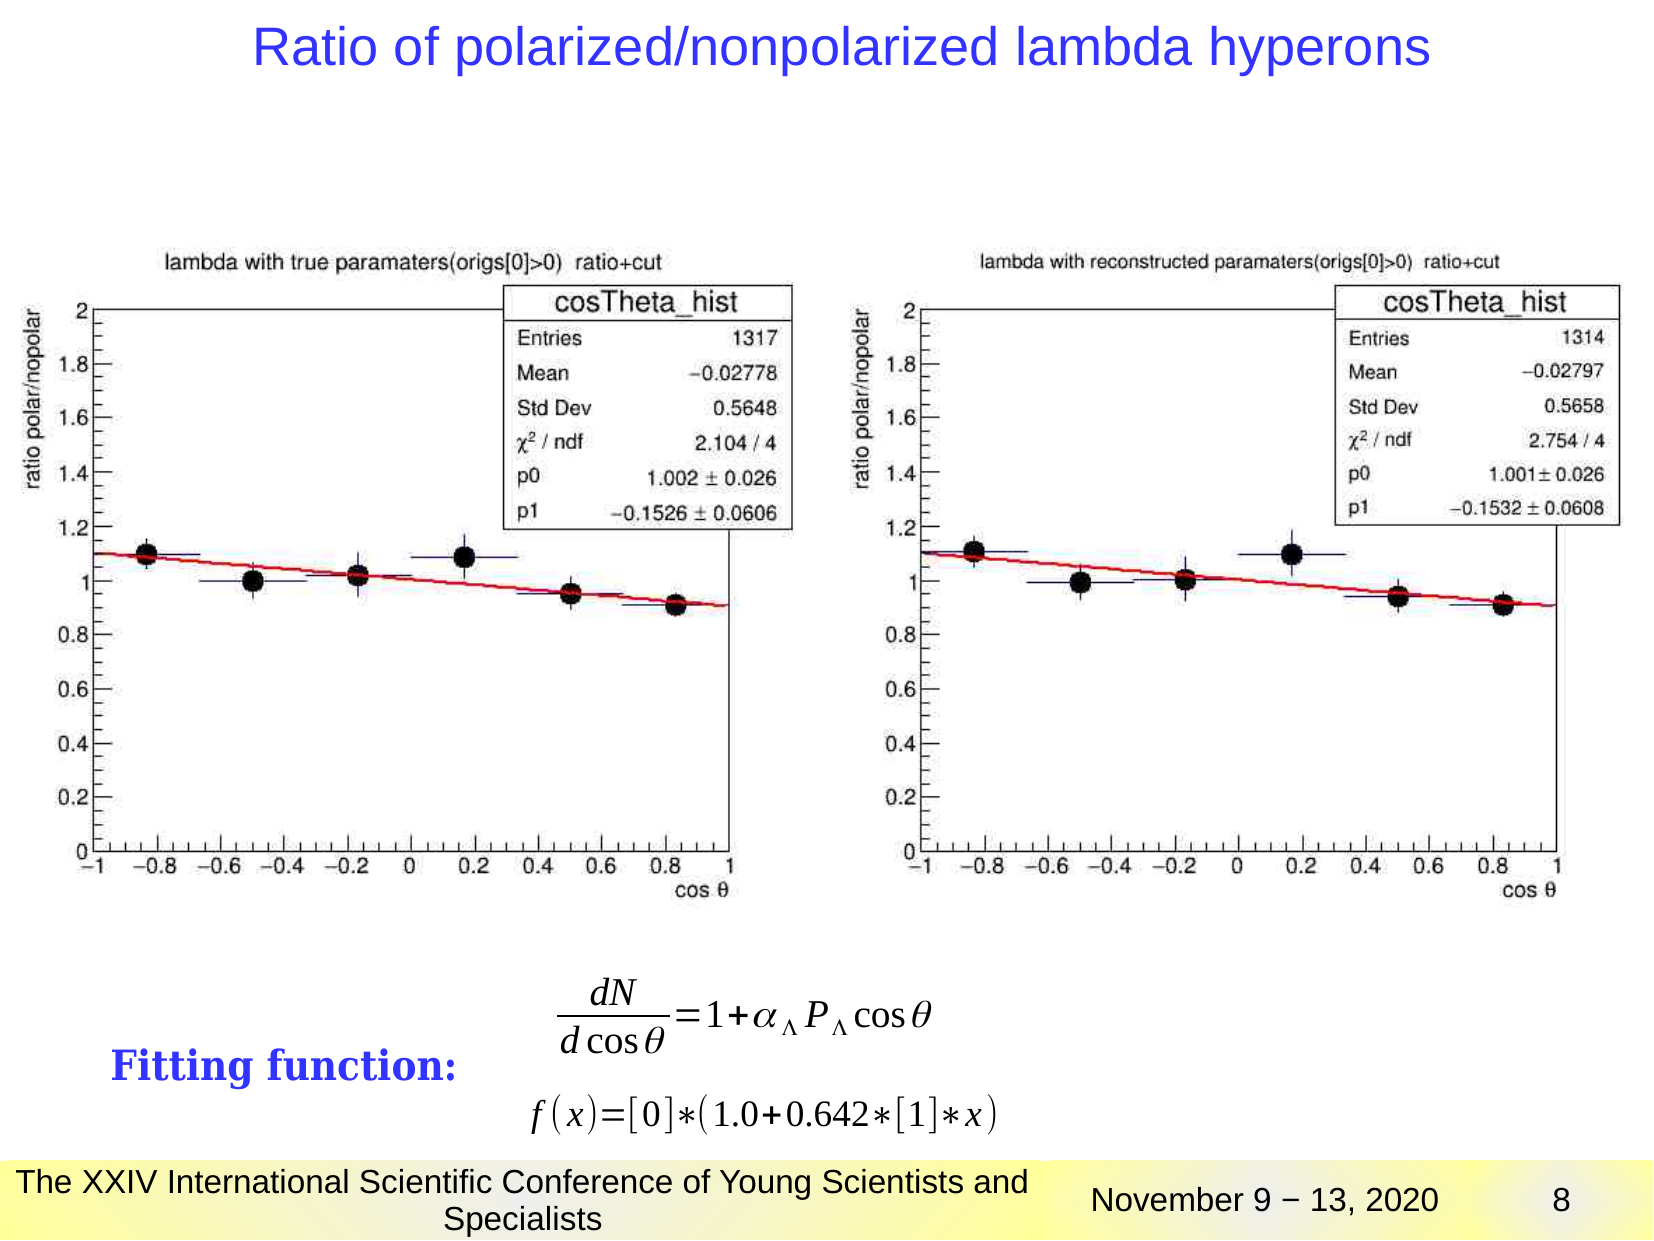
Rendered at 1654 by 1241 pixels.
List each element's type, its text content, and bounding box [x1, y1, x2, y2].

chart [523, 1092, 1004, 1138]
text_box 8 [1469, 1160, 1654, 1240]
text_box The XXIV International Scientific Conference of Young Scientists and Specialists [0, 1160, 1047, 1240]
chart [548, 969, 945, 1063]
text_box November 9 − 13, 2020 [1047, 1160, 1469, 1240]
picture [0, 236, 1654, 928]
text_box Fitting function: [95, 1033, 473, 1098]
title Ratio of polarized/nonpolarized lambda hyperons [90, 0, 1561, 119]
